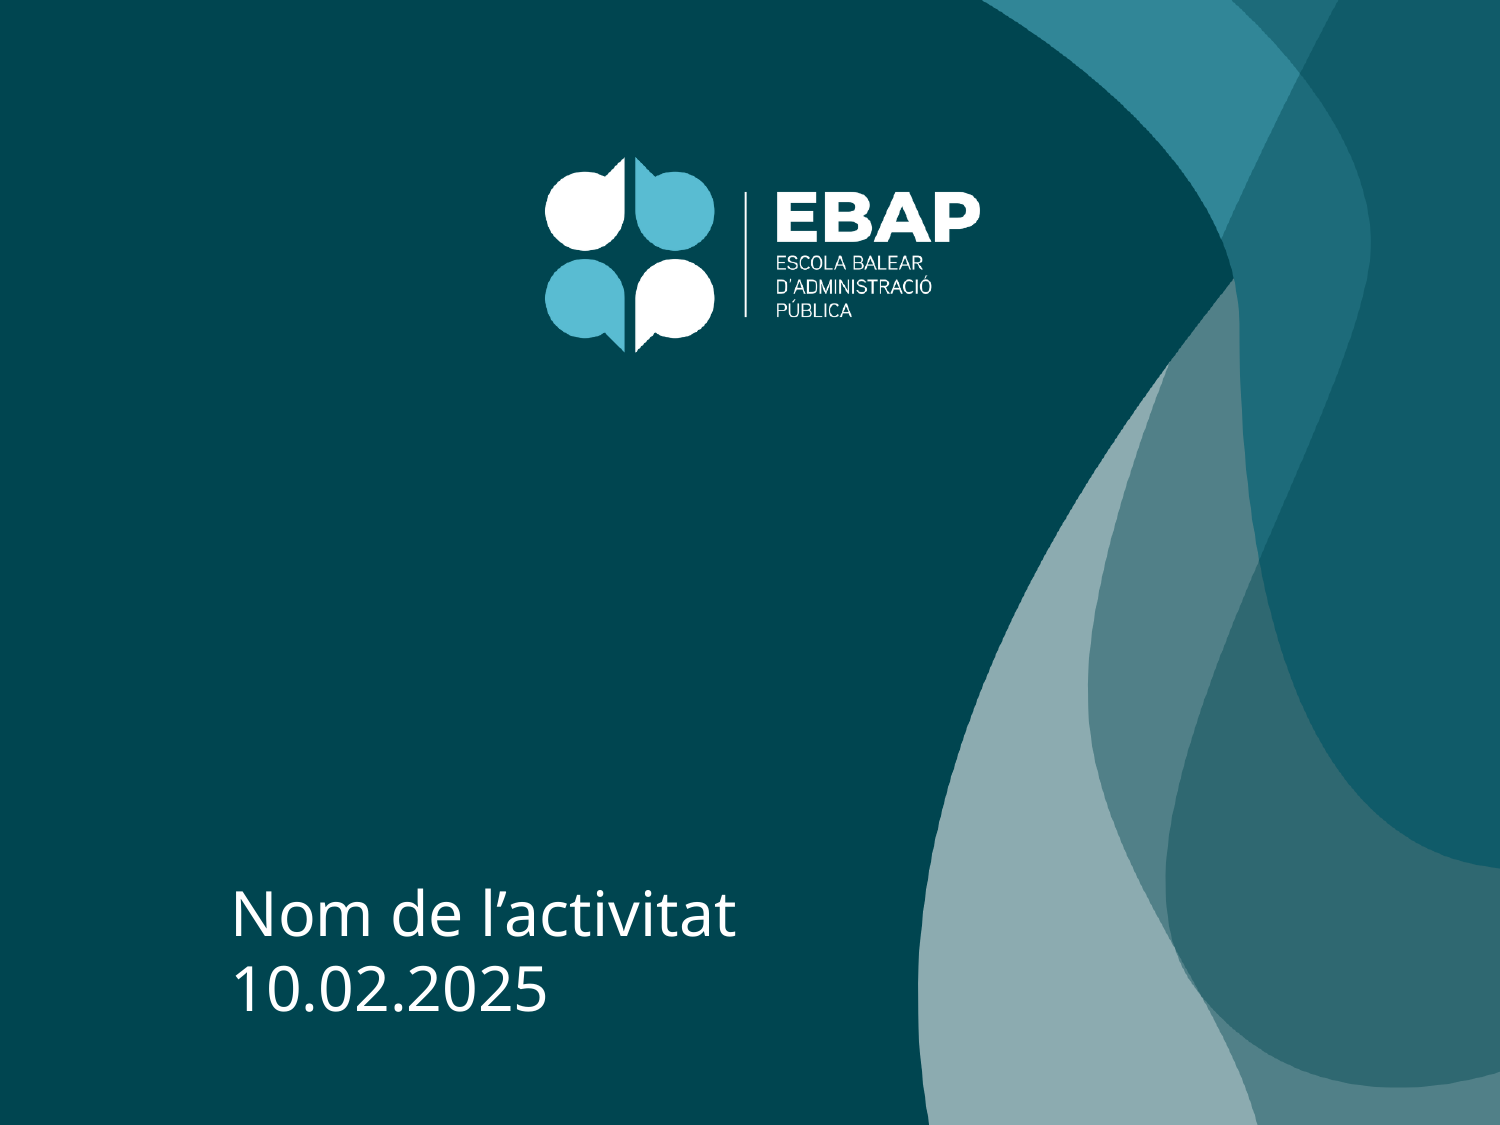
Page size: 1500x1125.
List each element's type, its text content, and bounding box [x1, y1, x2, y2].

text_box Nom de l’activitat 10.02.2025 [215, 866, 1069, 1032]
picture [0, 0, 1500, 1125]
